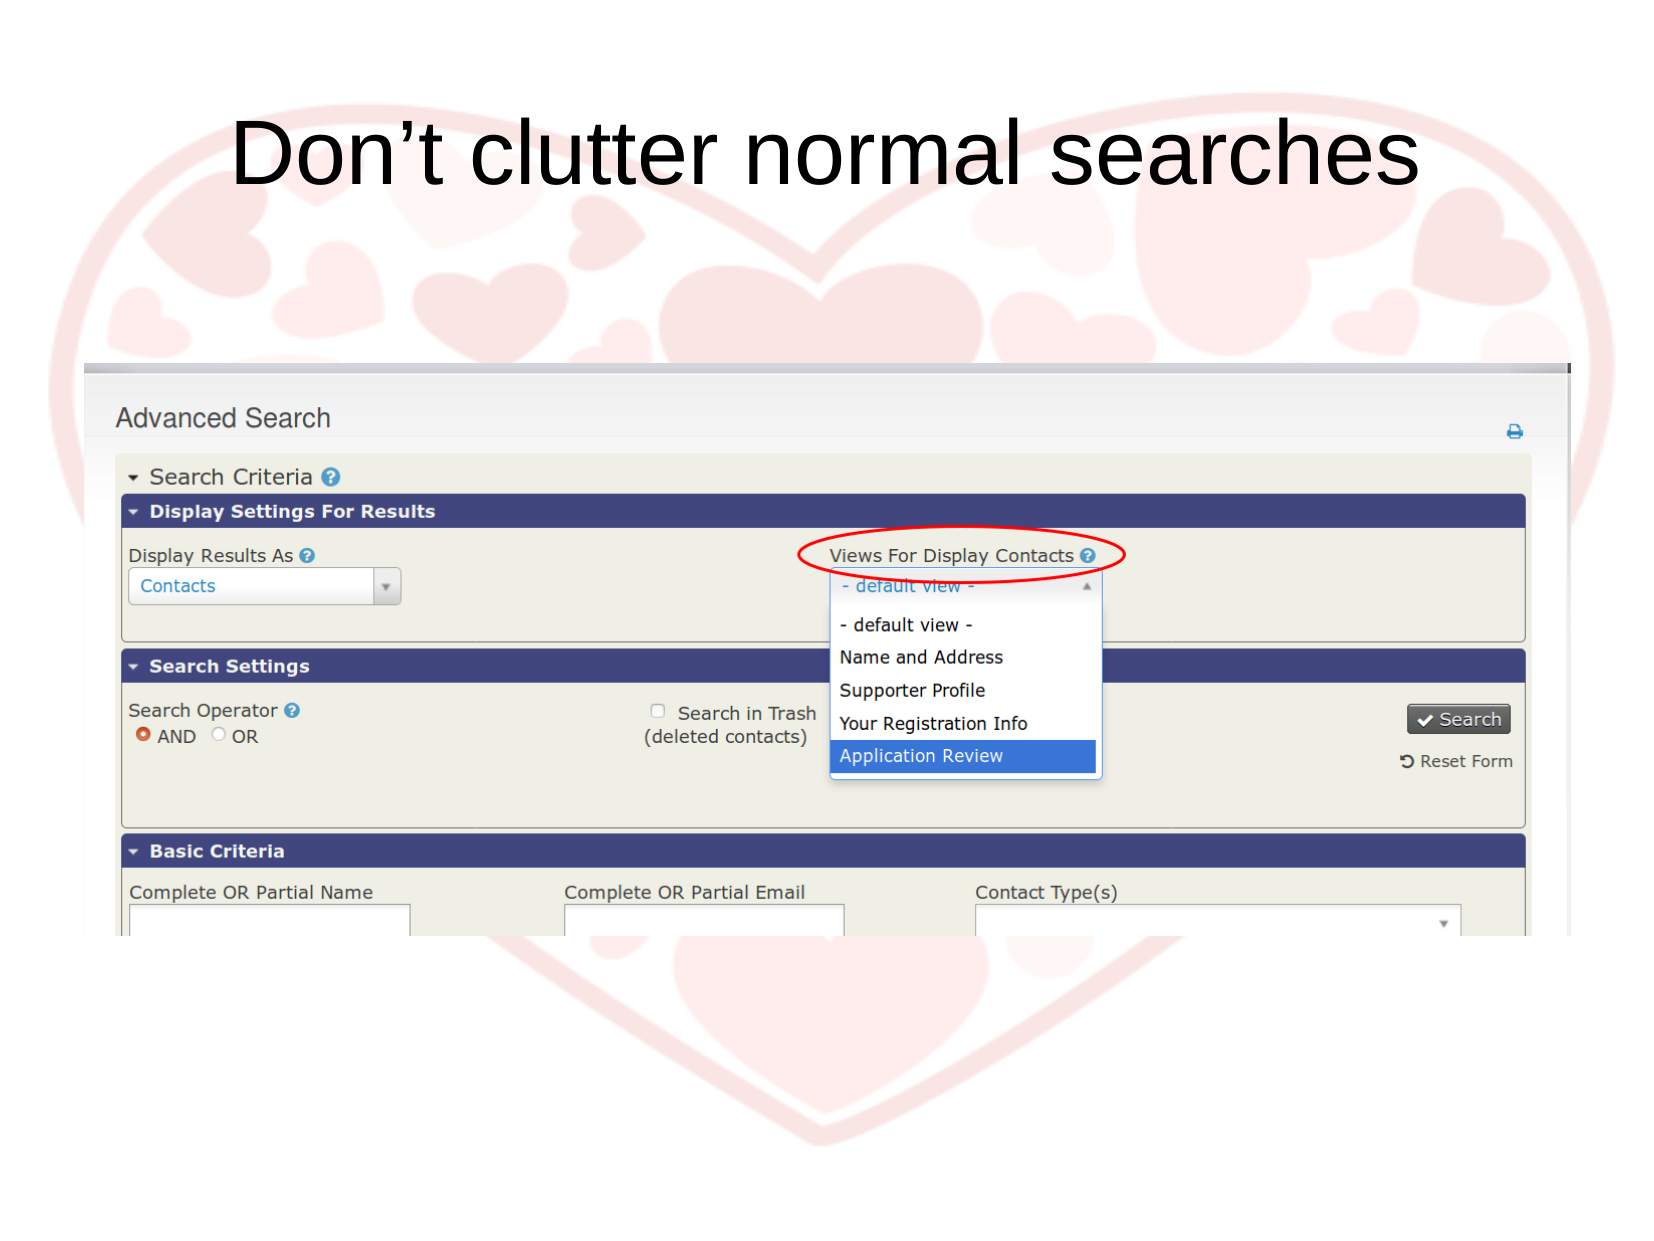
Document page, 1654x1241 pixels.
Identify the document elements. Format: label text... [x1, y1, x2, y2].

title Don’t clutter normal searches [82, 49, 1571, 257]
picture [82, 363, 1571, 937]
